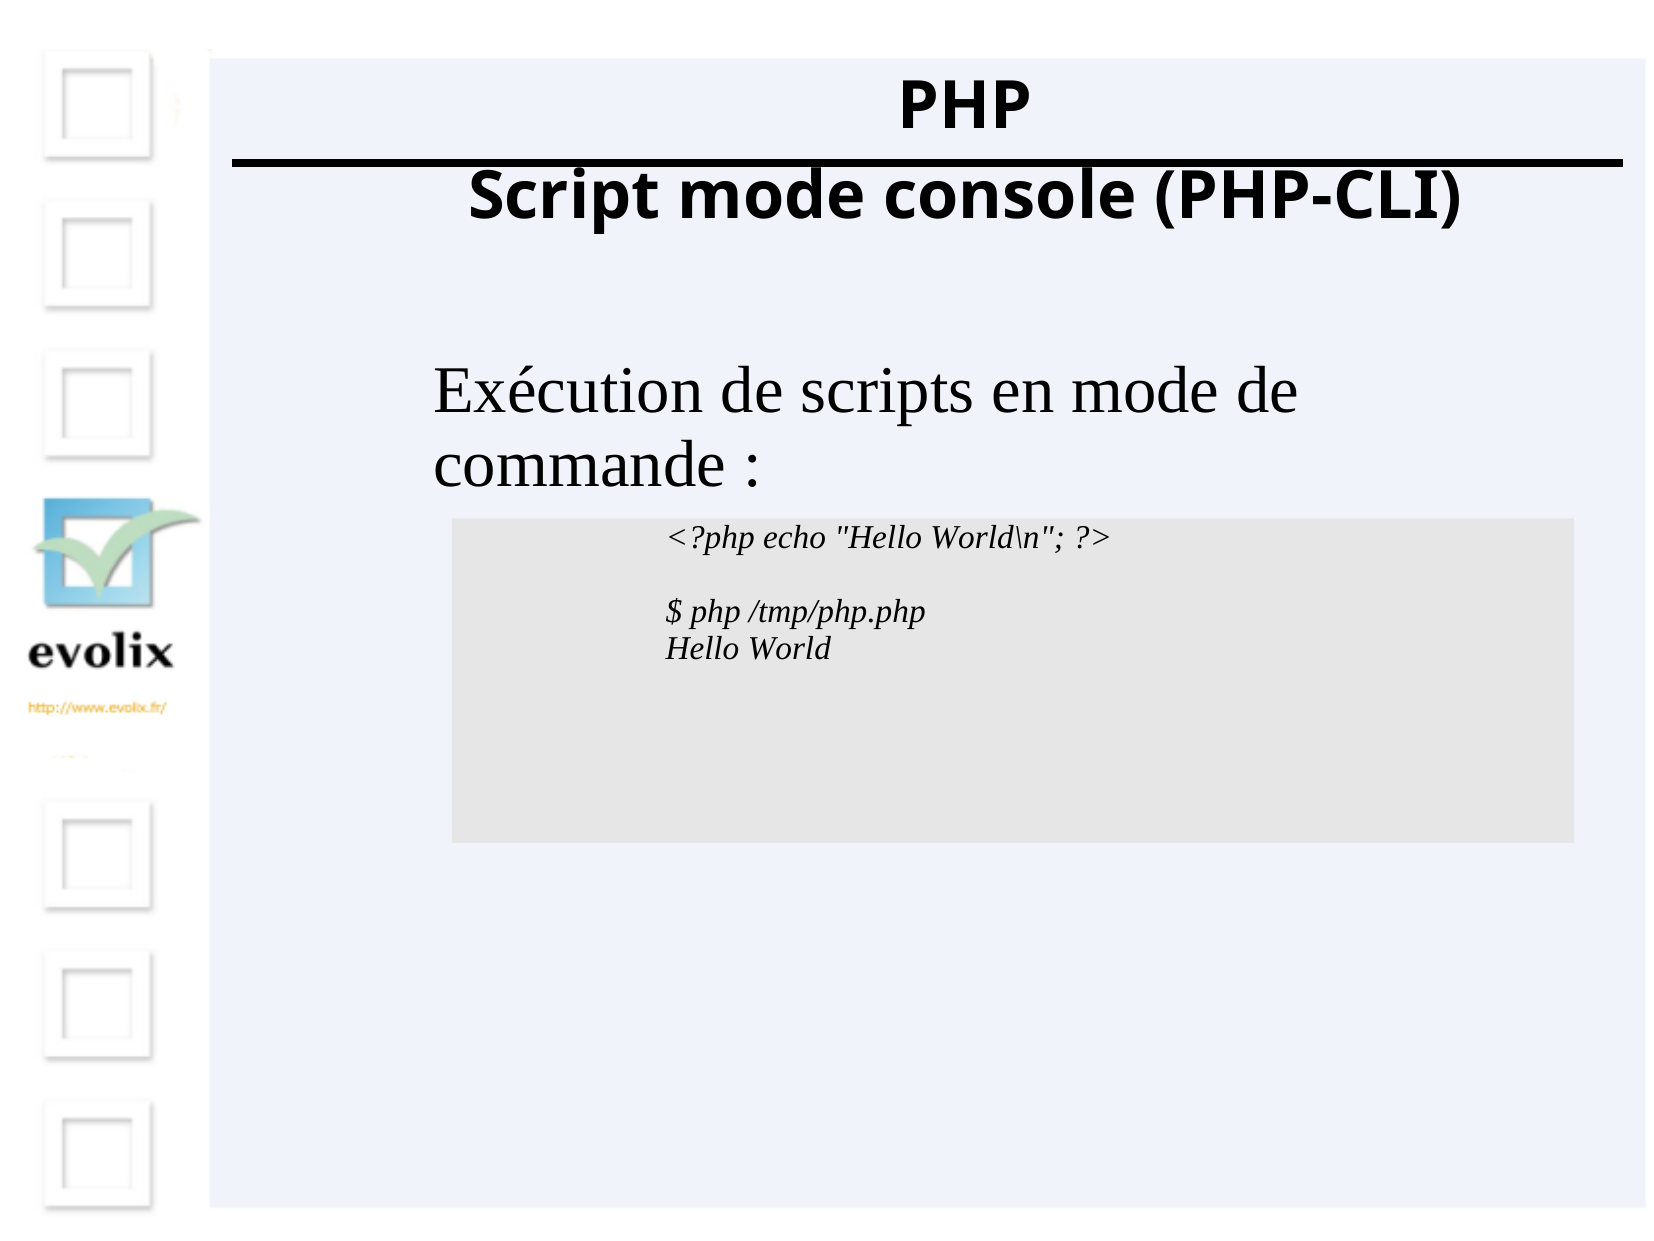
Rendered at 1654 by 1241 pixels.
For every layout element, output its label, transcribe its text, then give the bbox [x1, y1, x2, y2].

picture [0, 49, 1654, 1218]
text_box Exécution de scripts en mode de commande : [433, 344, 1596, 547]
title PHP Script mode console (PHP-CLI) [413, 41, 1518, 254]
text_box <?php echo "Hello World\n"; ?> $ php /tmp/php.php Hello World [451, 518, 1575, 843]
